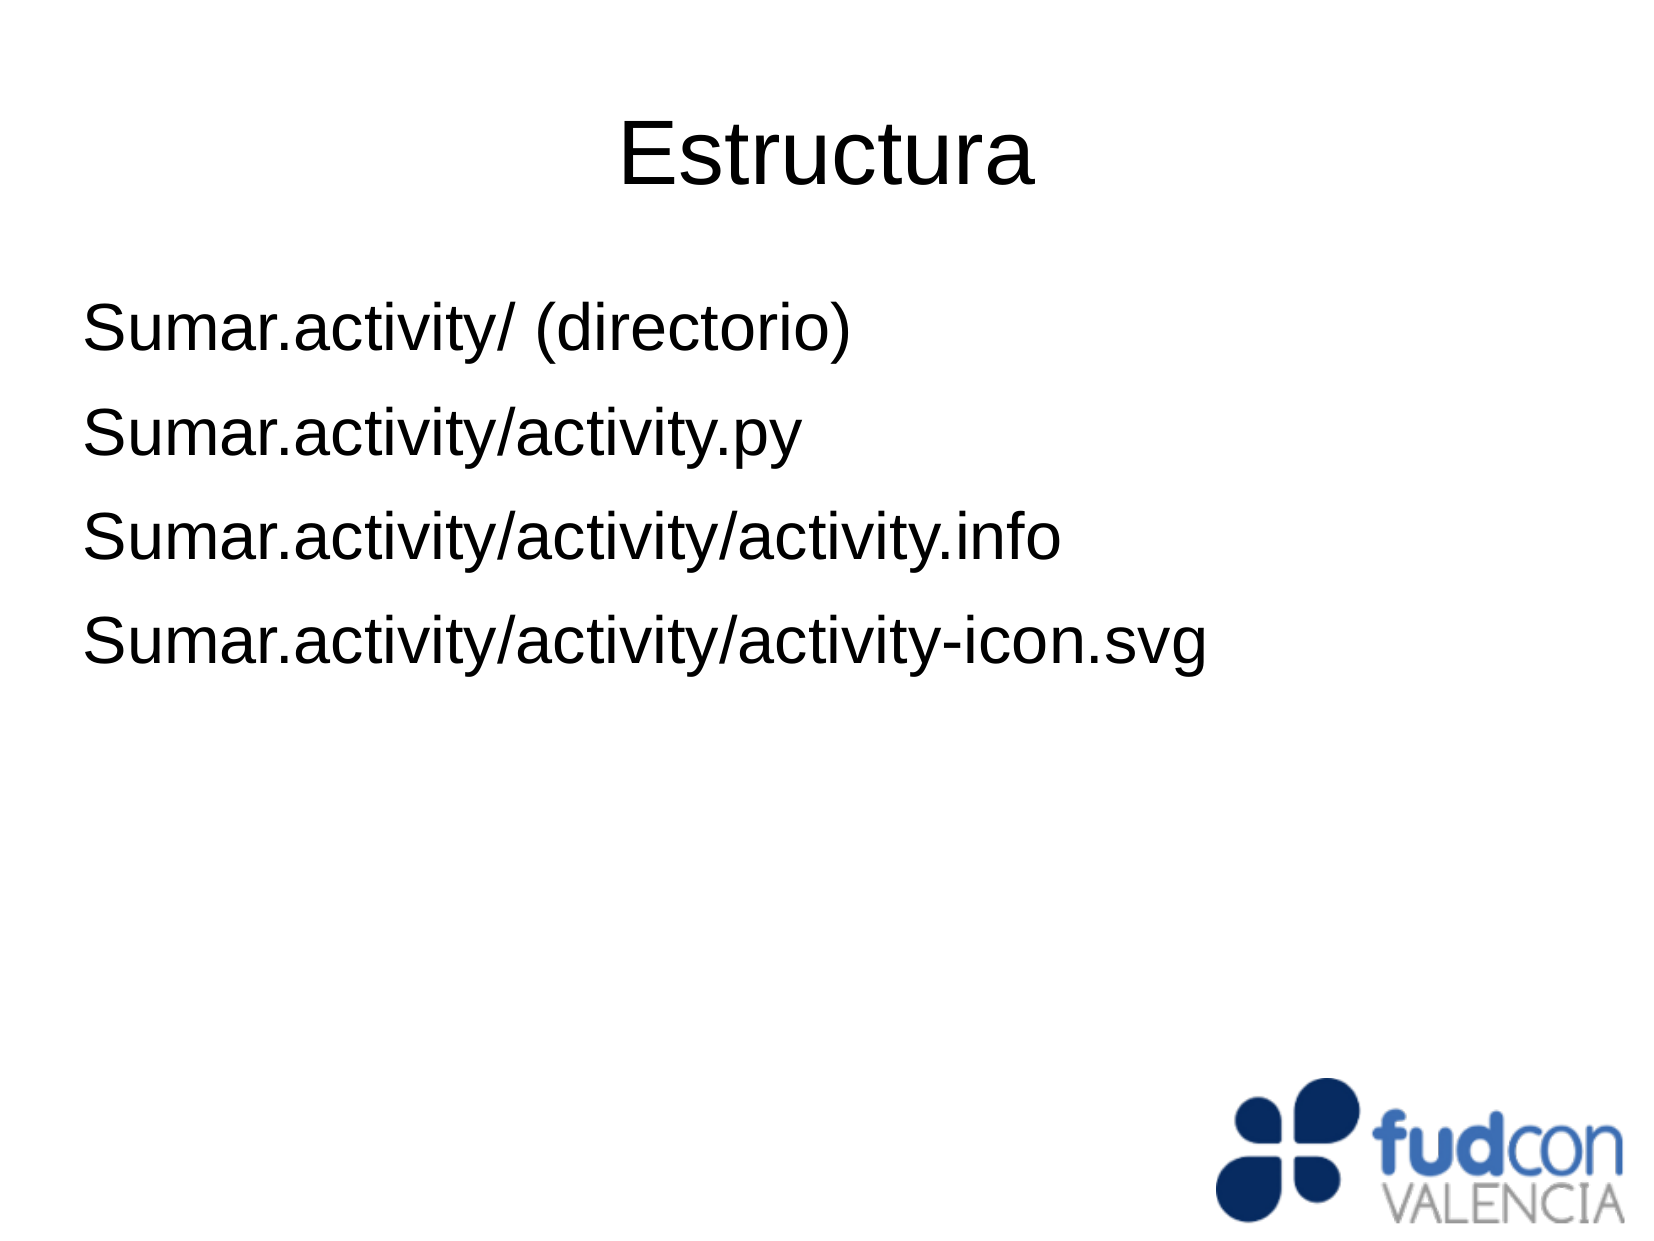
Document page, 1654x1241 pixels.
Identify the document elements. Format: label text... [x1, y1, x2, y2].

title Estructura [82, 49, 1571, 257]
picture [1216, 1078, 1643, 1230]
list Sumar.activity/ (directorio) Sumar.activity/activity.py Sumar.activity/activity/activity.info Sumar.activity/activity/activity-icon.svg [82, 290, 1571, 1109]
